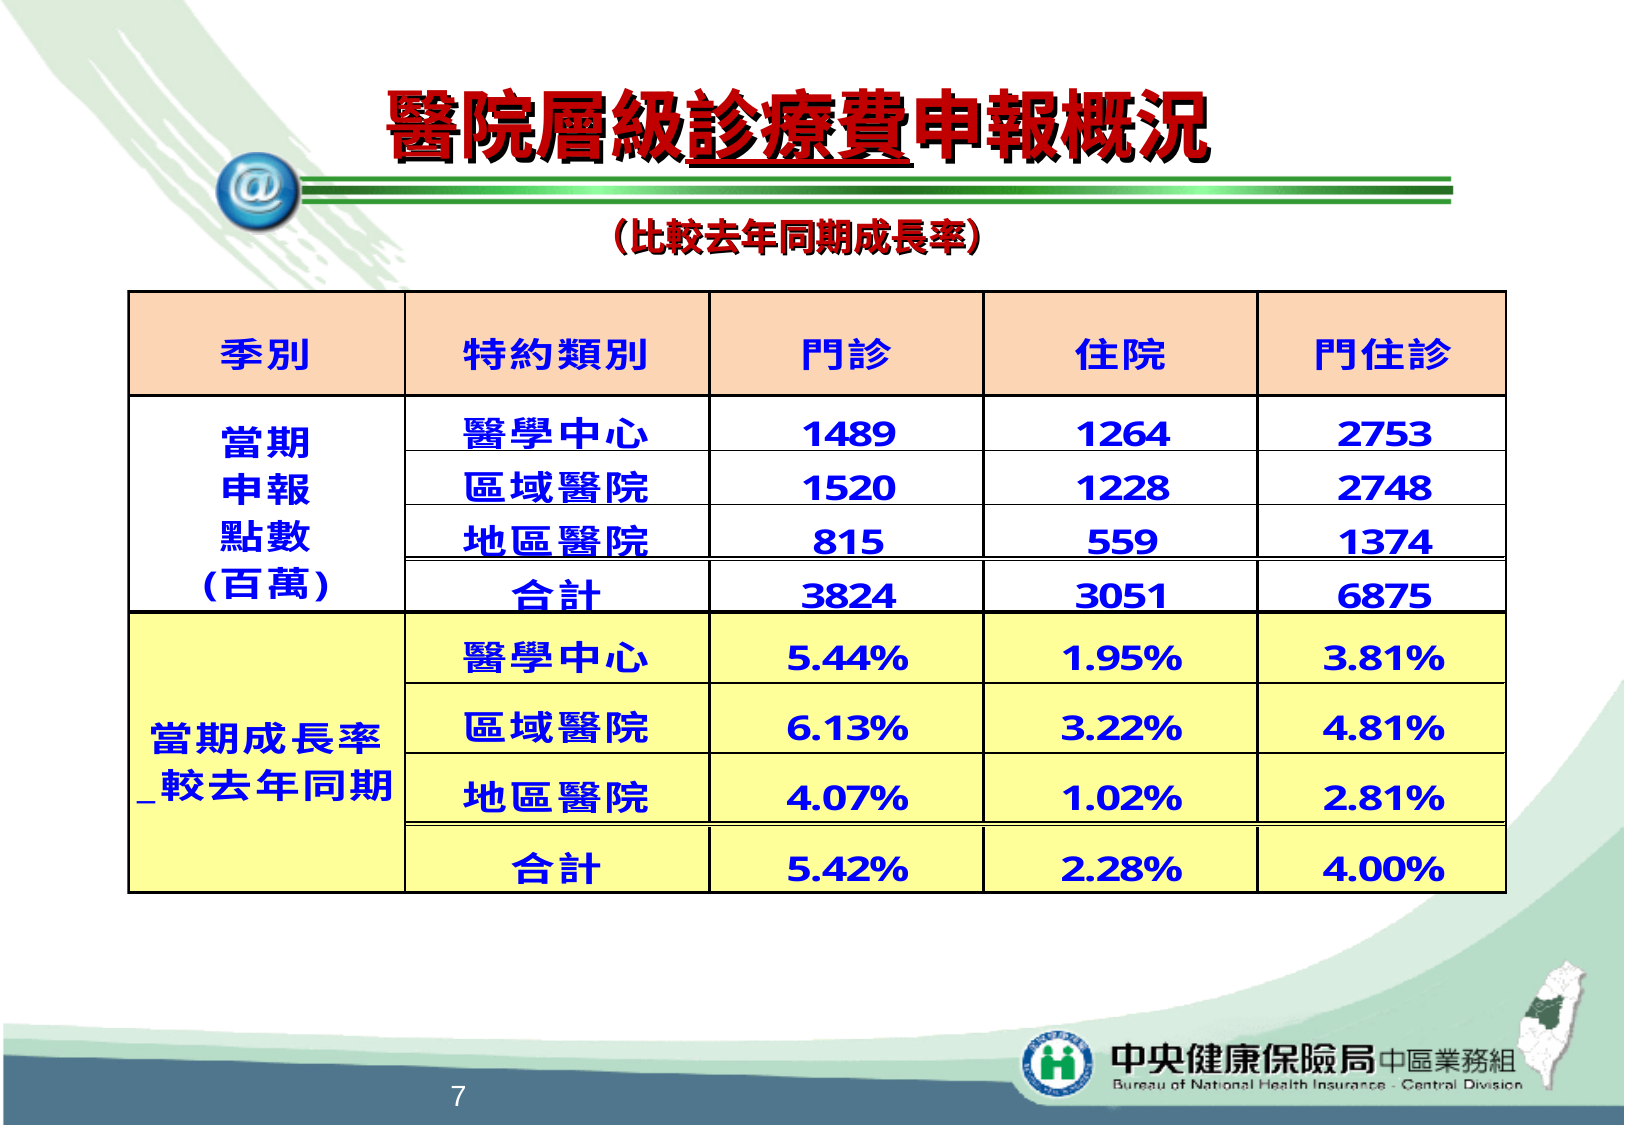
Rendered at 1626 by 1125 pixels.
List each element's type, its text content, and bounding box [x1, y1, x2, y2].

text_box [435, 1065, 815, 1125]
title 醫院層級診療費申報概況 （比較去年同期成長率） [97, 70, 1497, 258]
picture [127, 290, 1510, 896]
